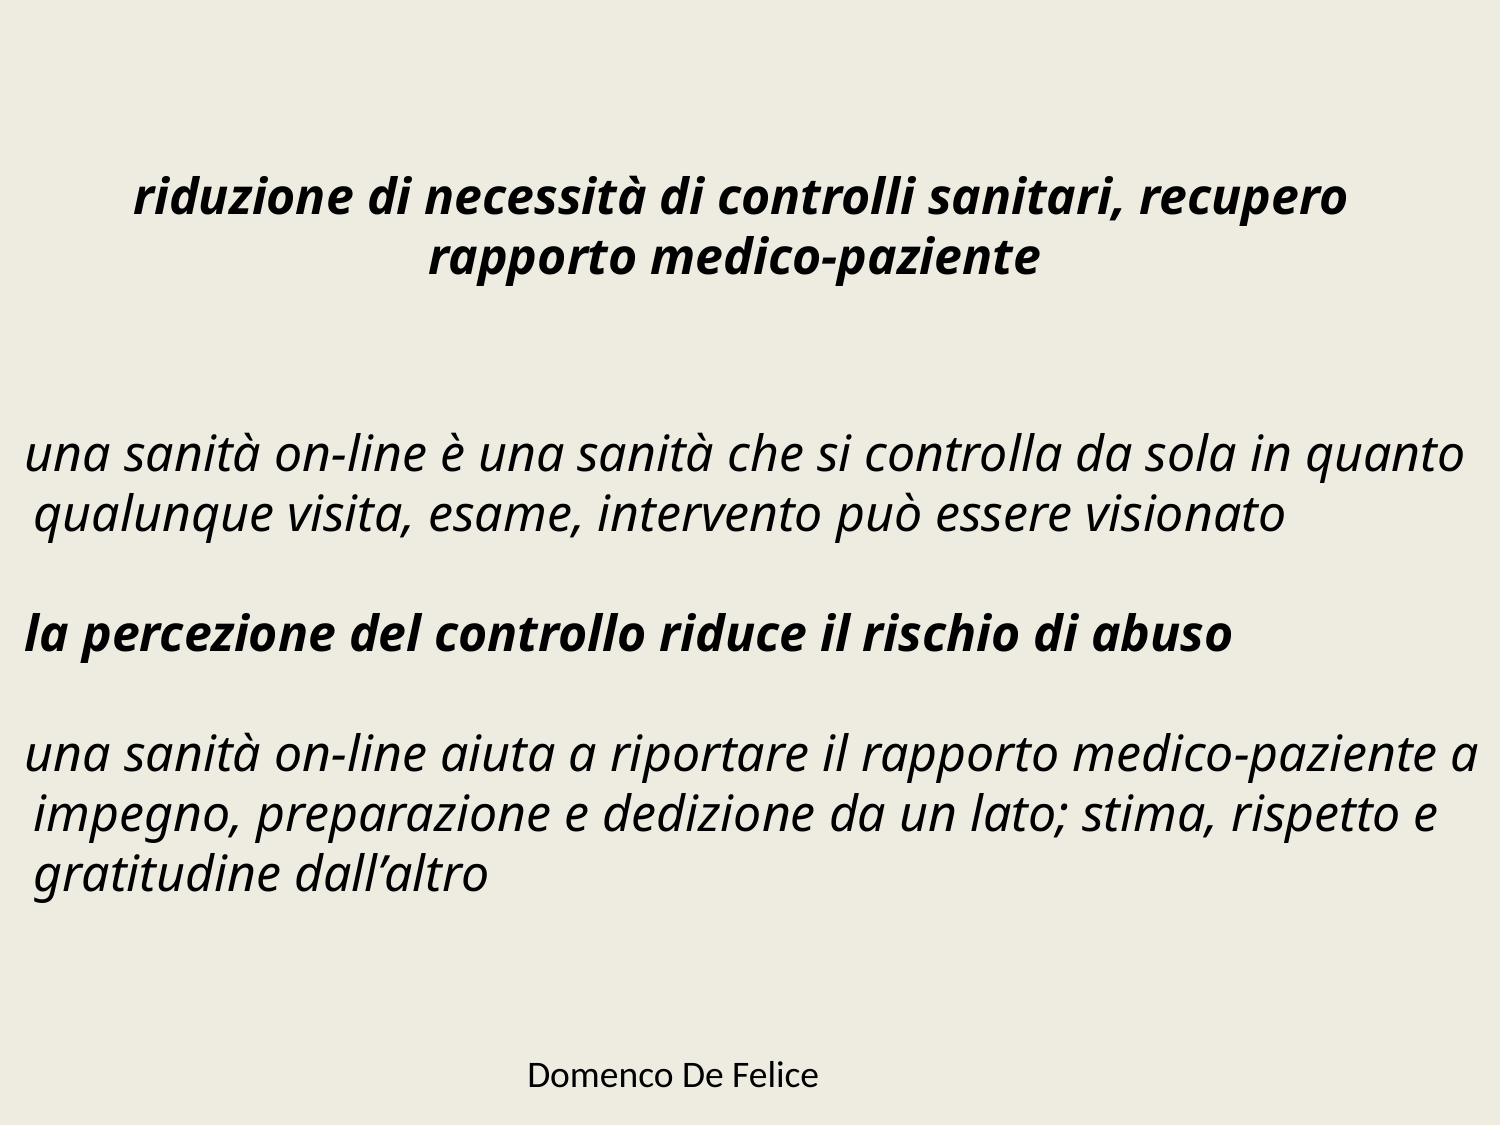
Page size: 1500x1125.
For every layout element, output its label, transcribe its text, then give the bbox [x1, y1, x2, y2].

text_box una sanità on-line è una sanità che si controlla da sola in quanto qualunque visita, esame, intervento può essere visionato la percezione del controllo riduce il rischio di abuso una sanità on-line aiuta a riportare il rapporto medico-paziente a impegno, preparazione e dedizione da un lato; stima, rispetto e gratitudine dall’altro [0, 413, 1500, 909]
footer Domenco De Felice [512, 1042, 988, 1103]
text_box riduzione di necessità di controlli sanitari, recupero rapporto medico-paziente [118, 156, 1364, 292]
